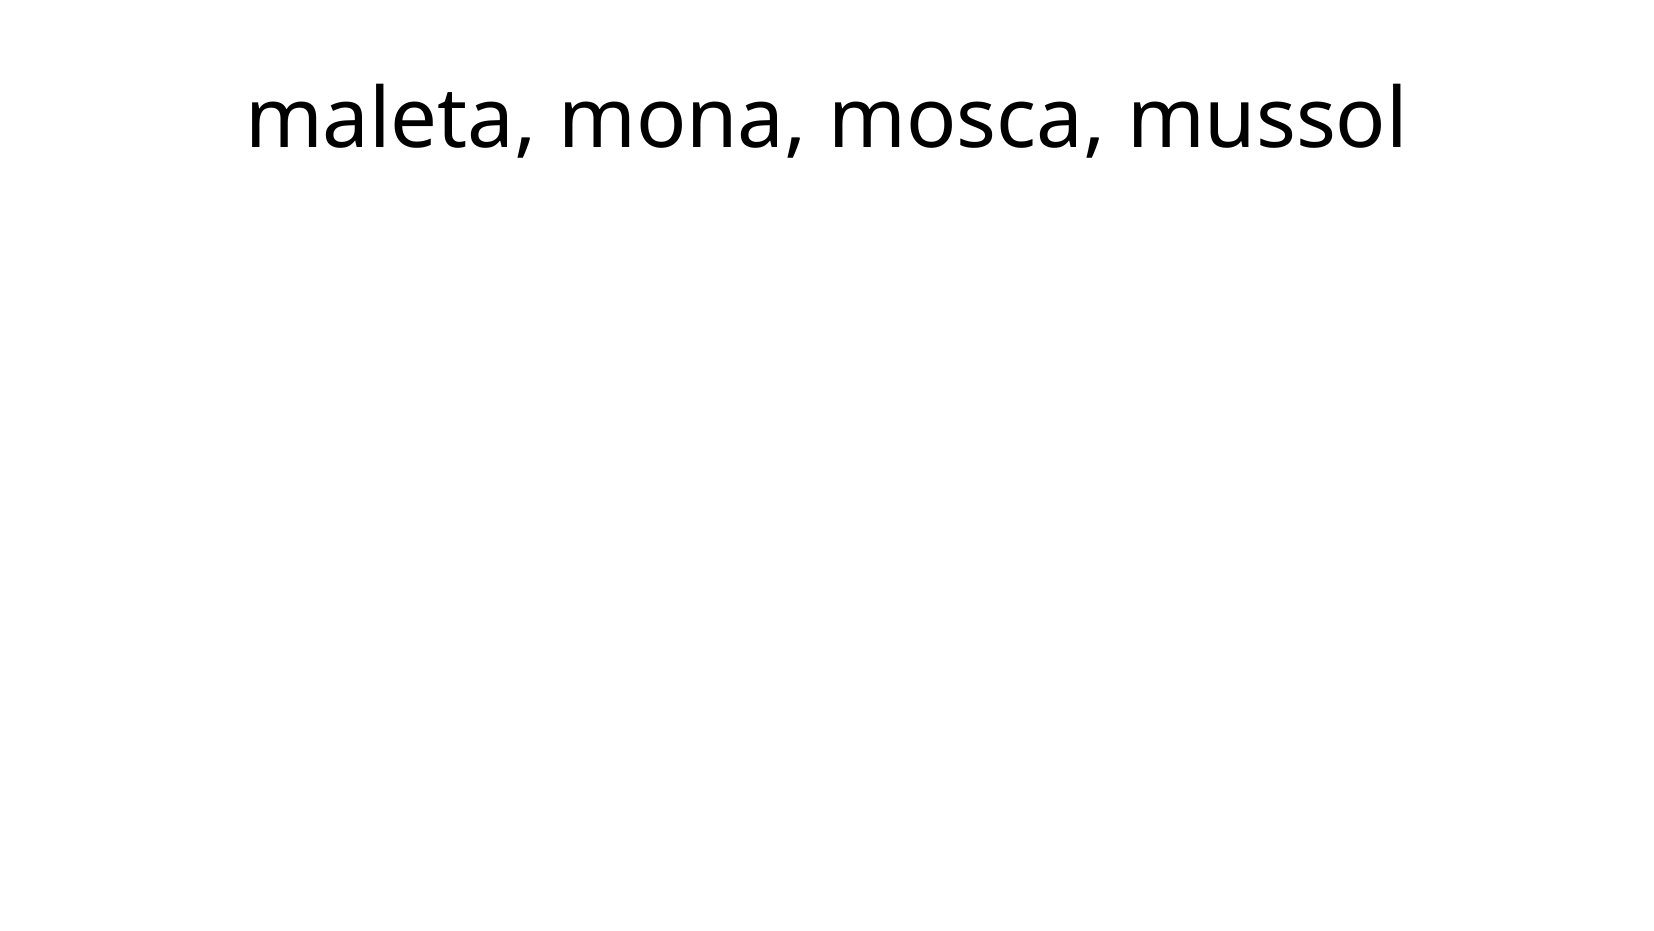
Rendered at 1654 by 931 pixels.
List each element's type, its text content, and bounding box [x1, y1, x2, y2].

title maleta, mona, mosca, mussol [82, 37, 1571, 193]
